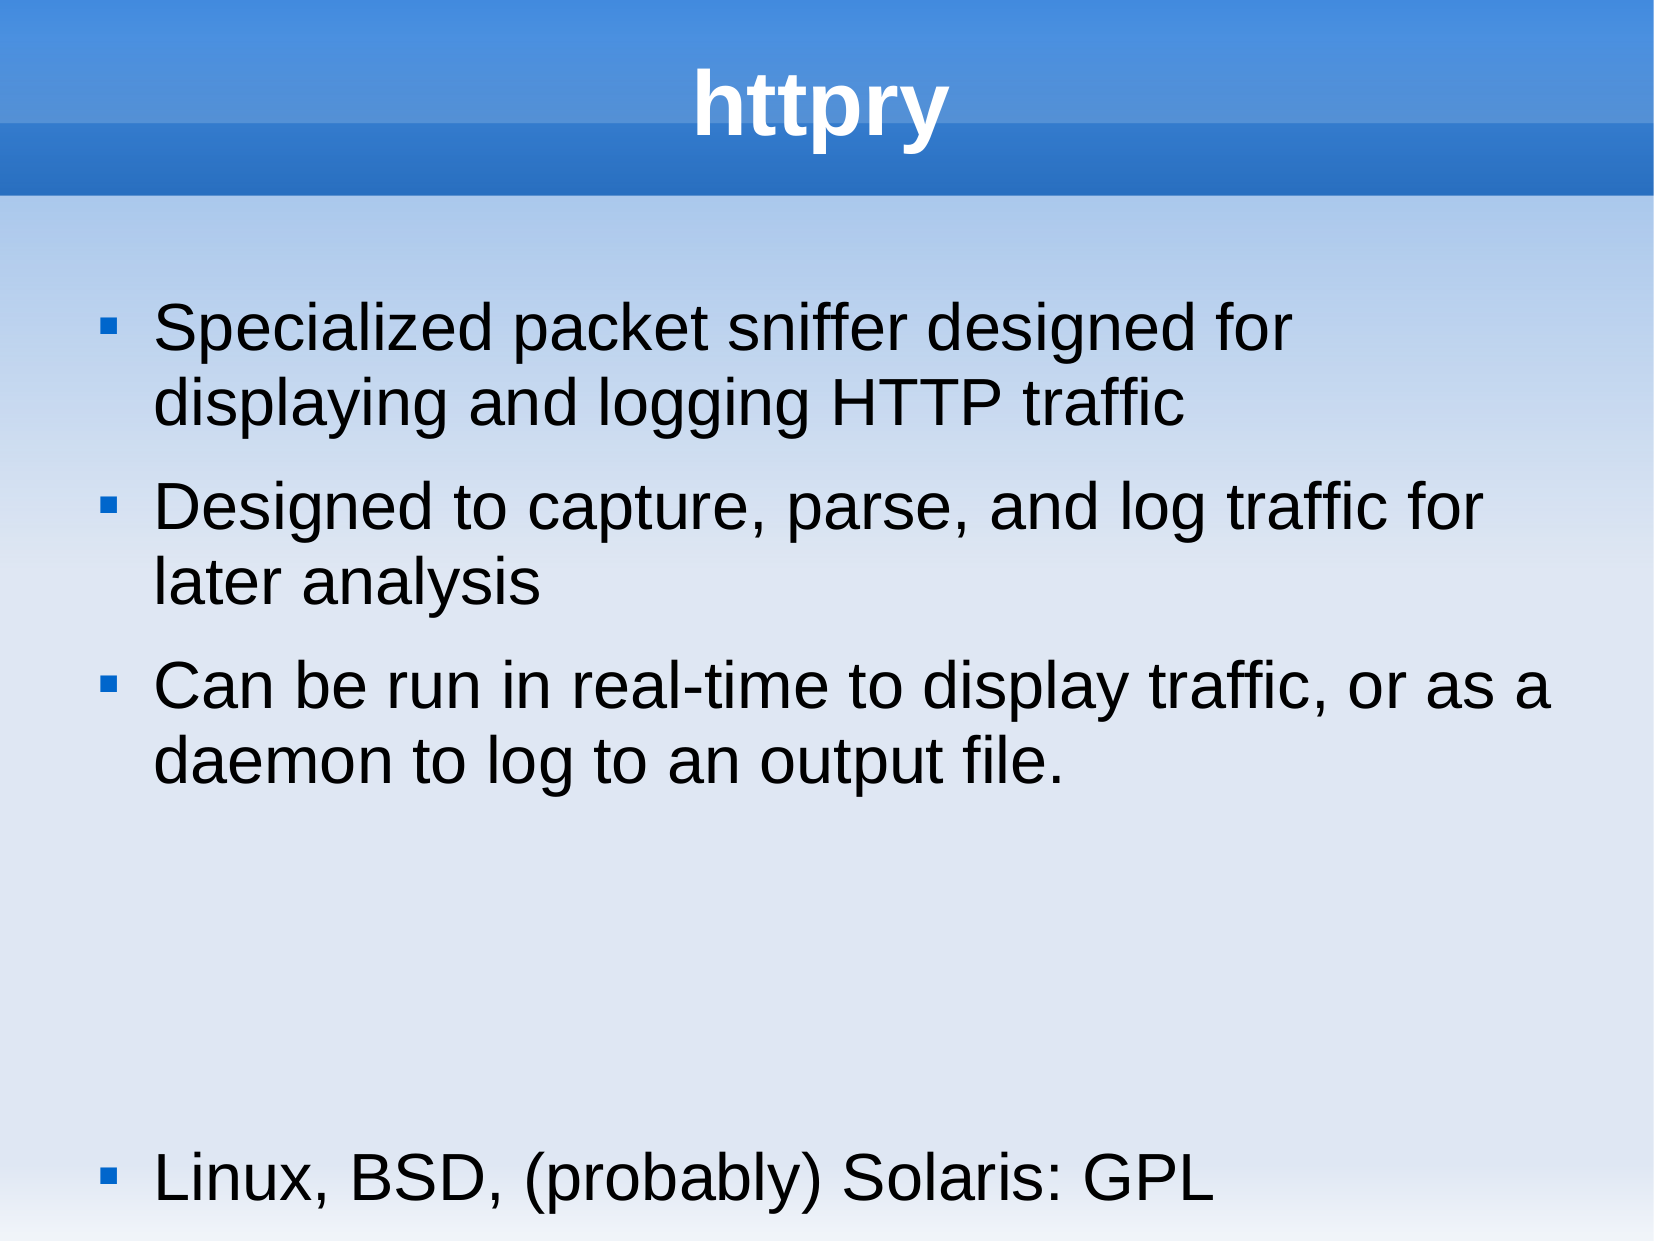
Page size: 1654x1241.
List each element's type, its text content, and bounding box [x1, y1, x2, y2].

list Specialized packet sniffer designed for displaying and logging HTTP traffic Designed to capture, parse, and log traffic for later analysis Can be run in real-time to display traffic, or as a daemon to log to an output file. Linux, BSD, (probably) Solaris: GPL [82, 290, 1571, 1216]
picture [0, 0, 1654, 1241]
title httpry [76, 7, 1565, 200]
